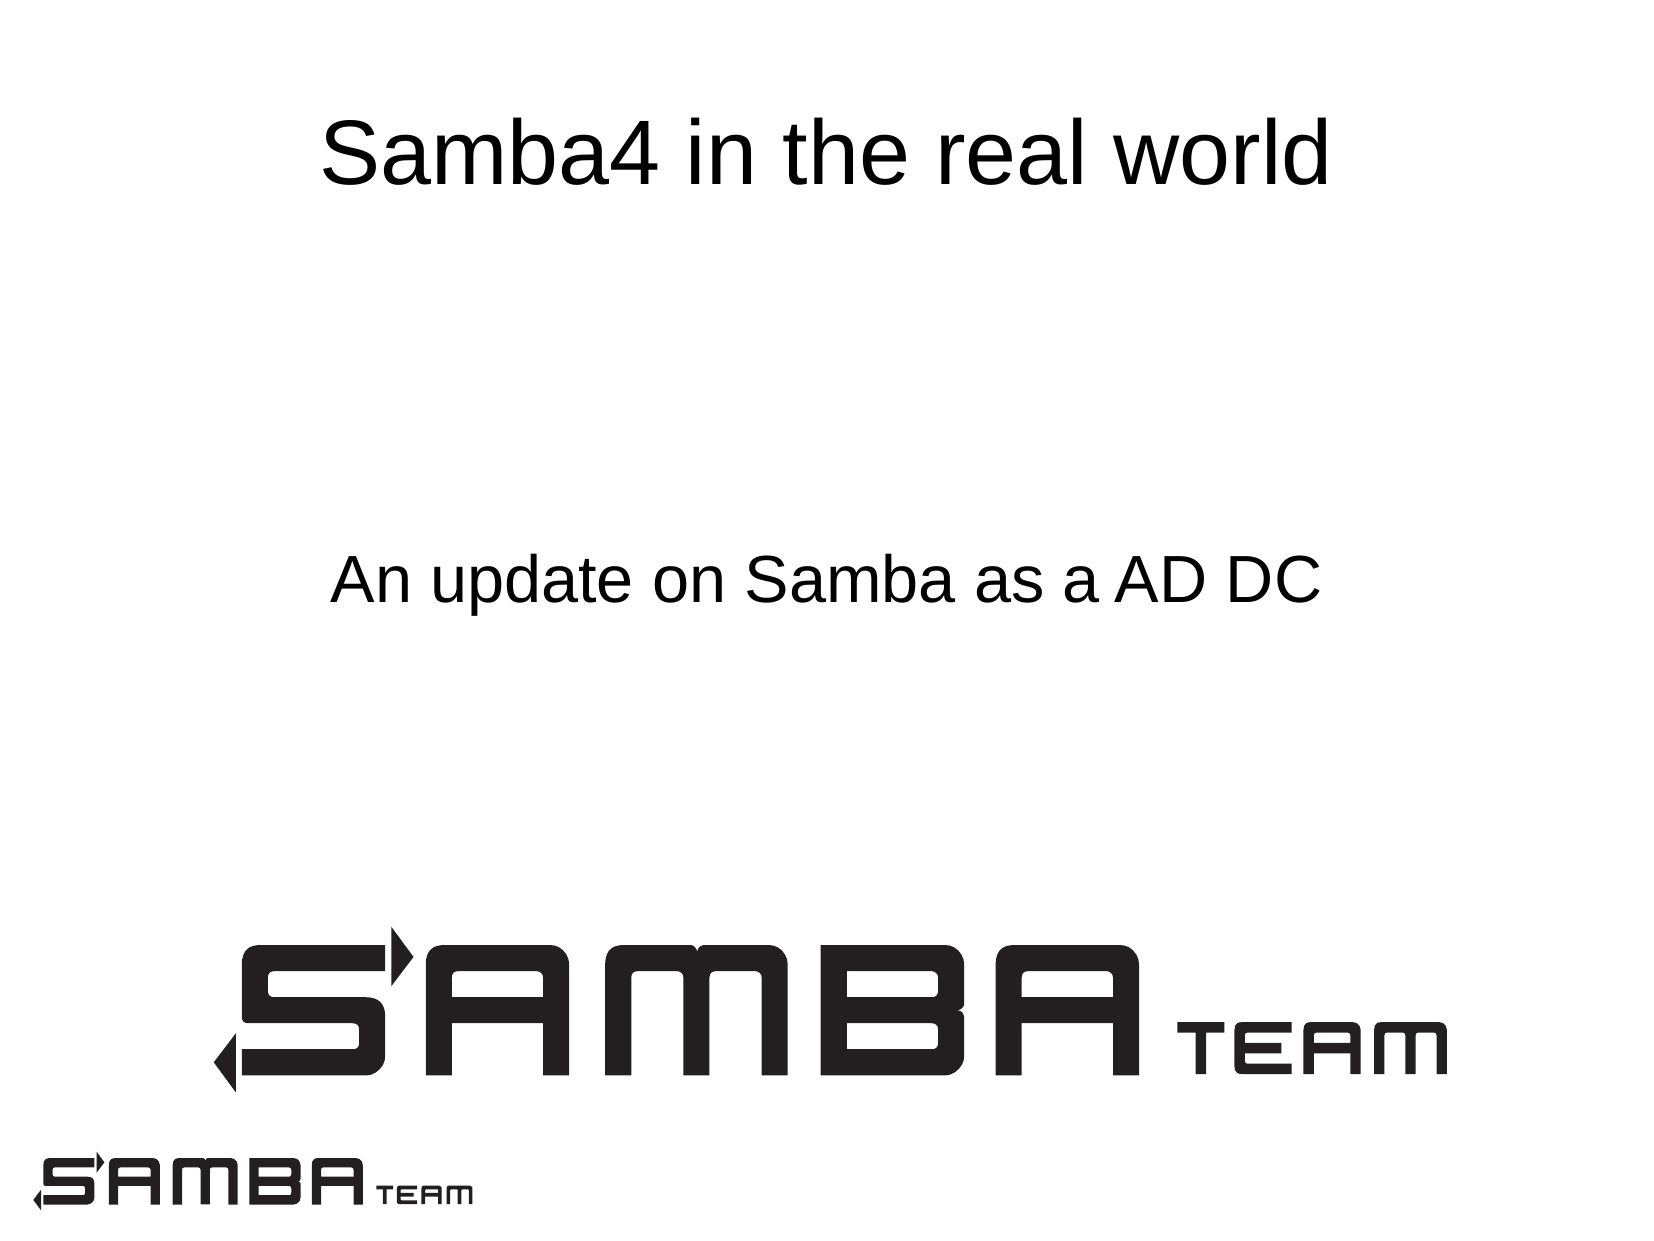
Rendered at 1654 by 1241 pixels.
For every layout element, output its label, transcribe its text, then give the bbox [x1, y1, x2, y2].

picture [213, 926, 1447, 1093]
subtitle An update on Samba as a AD DC [82, 49, 1571, 1109]
